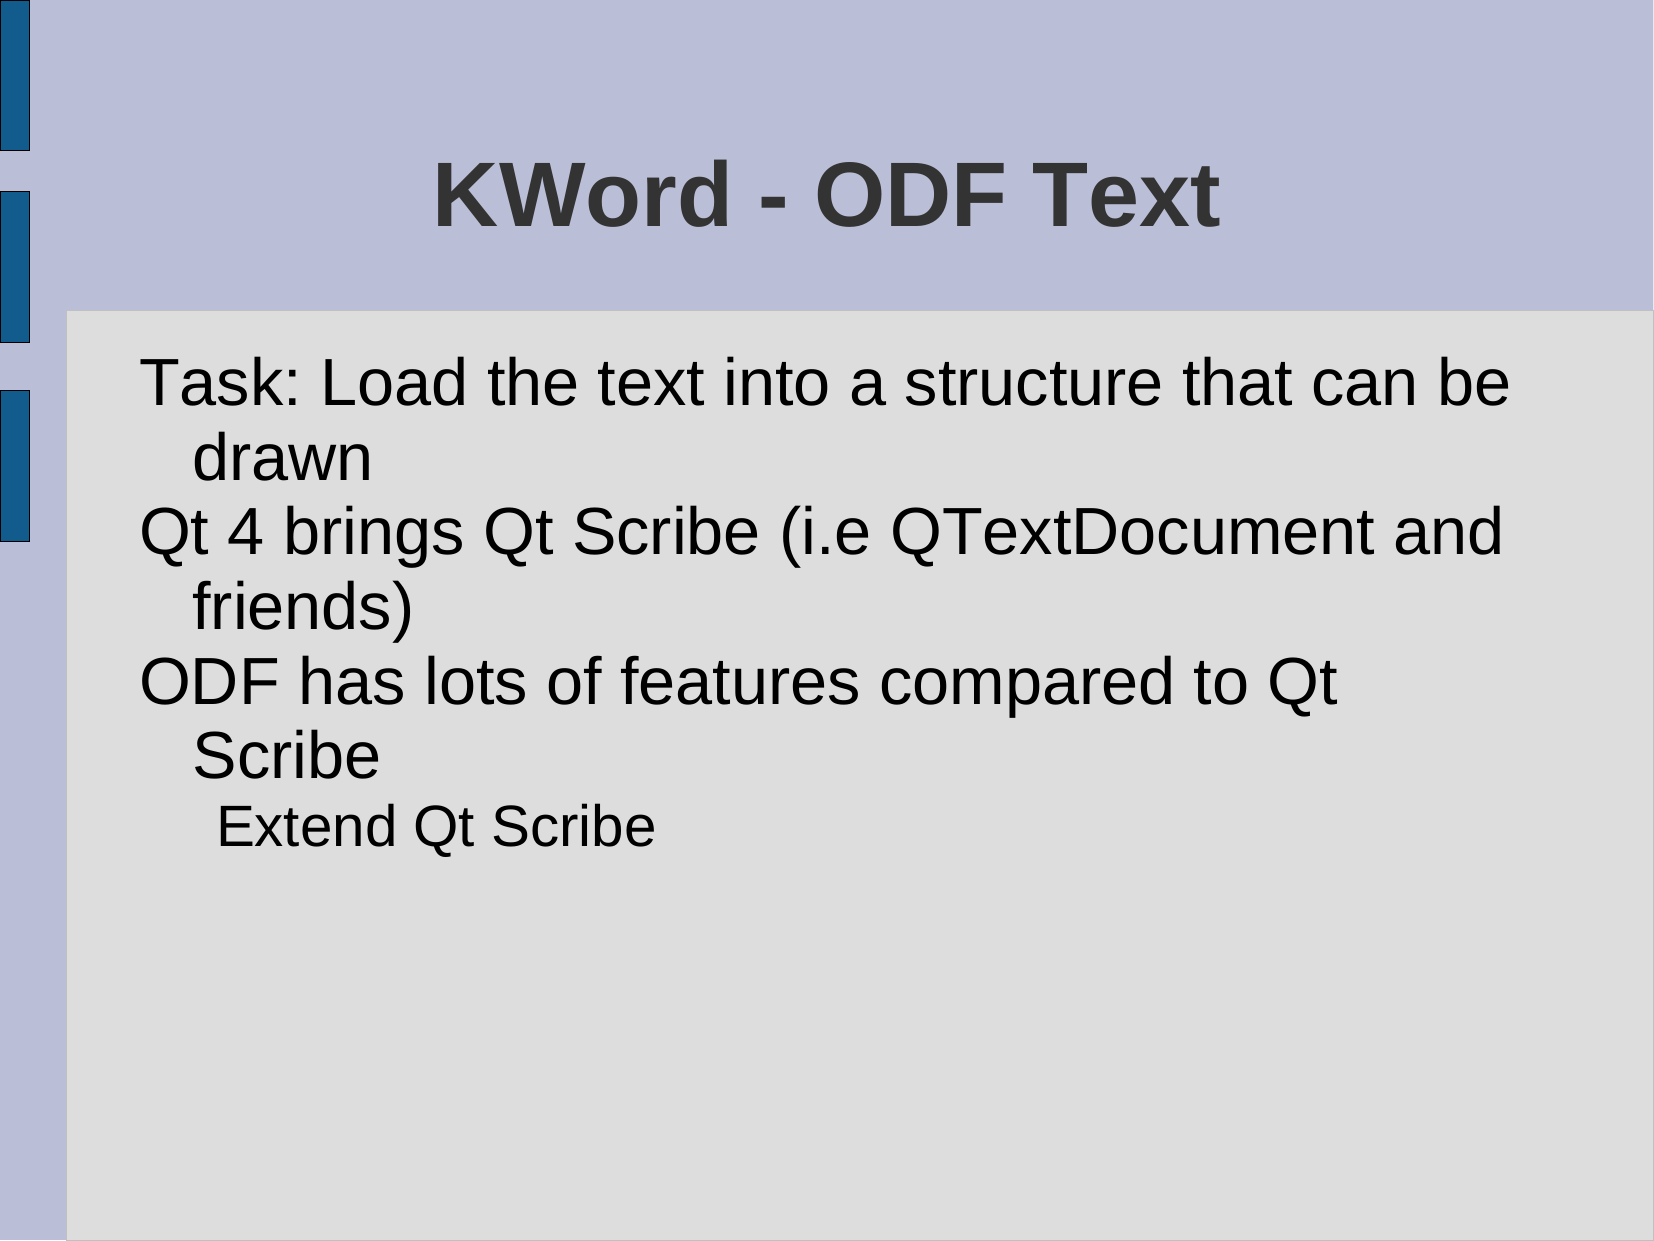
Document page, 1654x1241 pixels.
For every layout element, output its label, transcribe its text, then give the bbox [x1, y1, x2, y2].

title KWord - ODF Text [121, 98, 1534, 291]
list Task: Load the text into a structure that can be drawn Qt 4 brings Qt Scribe (i.e QTextDocument and friends) ODF has lots of features compared to Qt Scribe Extend Qt Scribe [121, 344, 1534, 1112]
